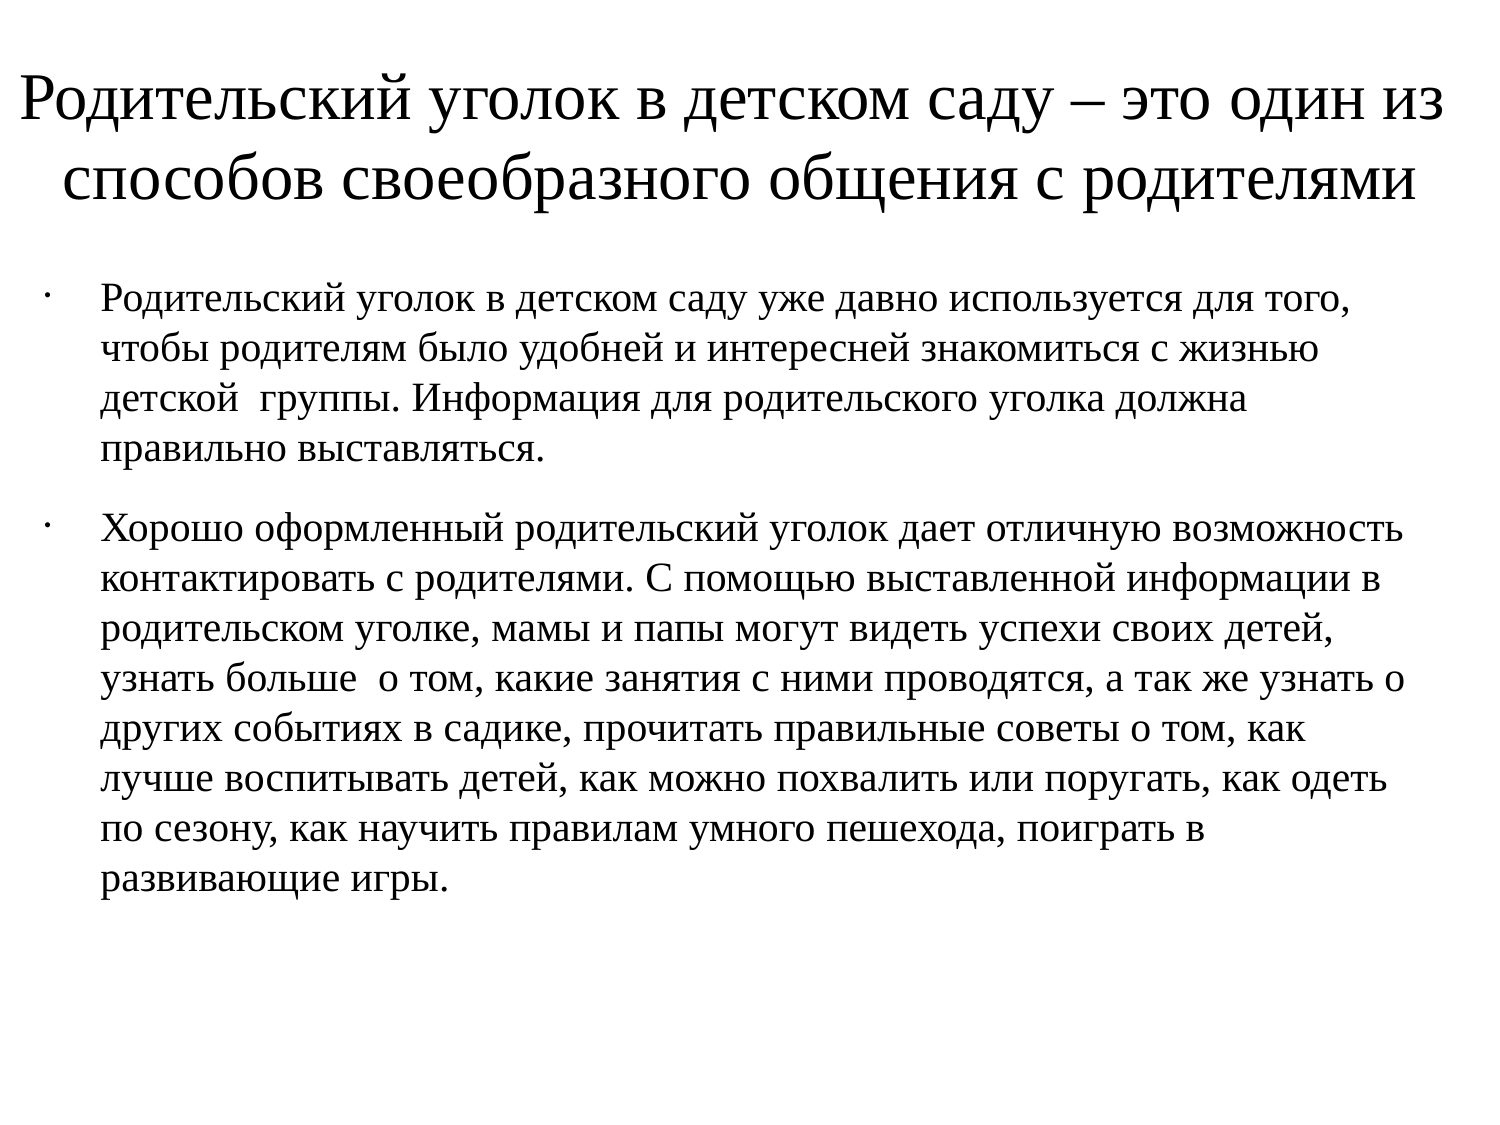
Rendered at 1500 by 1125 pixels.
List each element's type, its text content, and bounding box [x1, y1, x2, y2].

list Родительский уголок в детском саду уже давно используется для того, чтобы родителям было удобней и интересней знакомиться с жизнью детской группы. Информация для родительского уголка должна правильно выставляться. Хорошо оформленный родительский уголок дает отличную возможность контактировать с родителями. С помощью выставленной информации в родительском уголке, мамы и папы могут видеть успехи своих детей, узнать больше о том, какие занятия с ними проводятся, а так же узнать о других событиях в садике, прочитать правильные советы о том, как лучше воспитывать детей, как можно похвалить или поругать, как одеть по сезону, как научить правилам умного пешехода, поиграть в развивающие игры. [29, 262, 1425, 1005]
title Родительский уголок в детском саду – это один из способов своеобразного общения с родителями [0, 45, 1483, 233]
